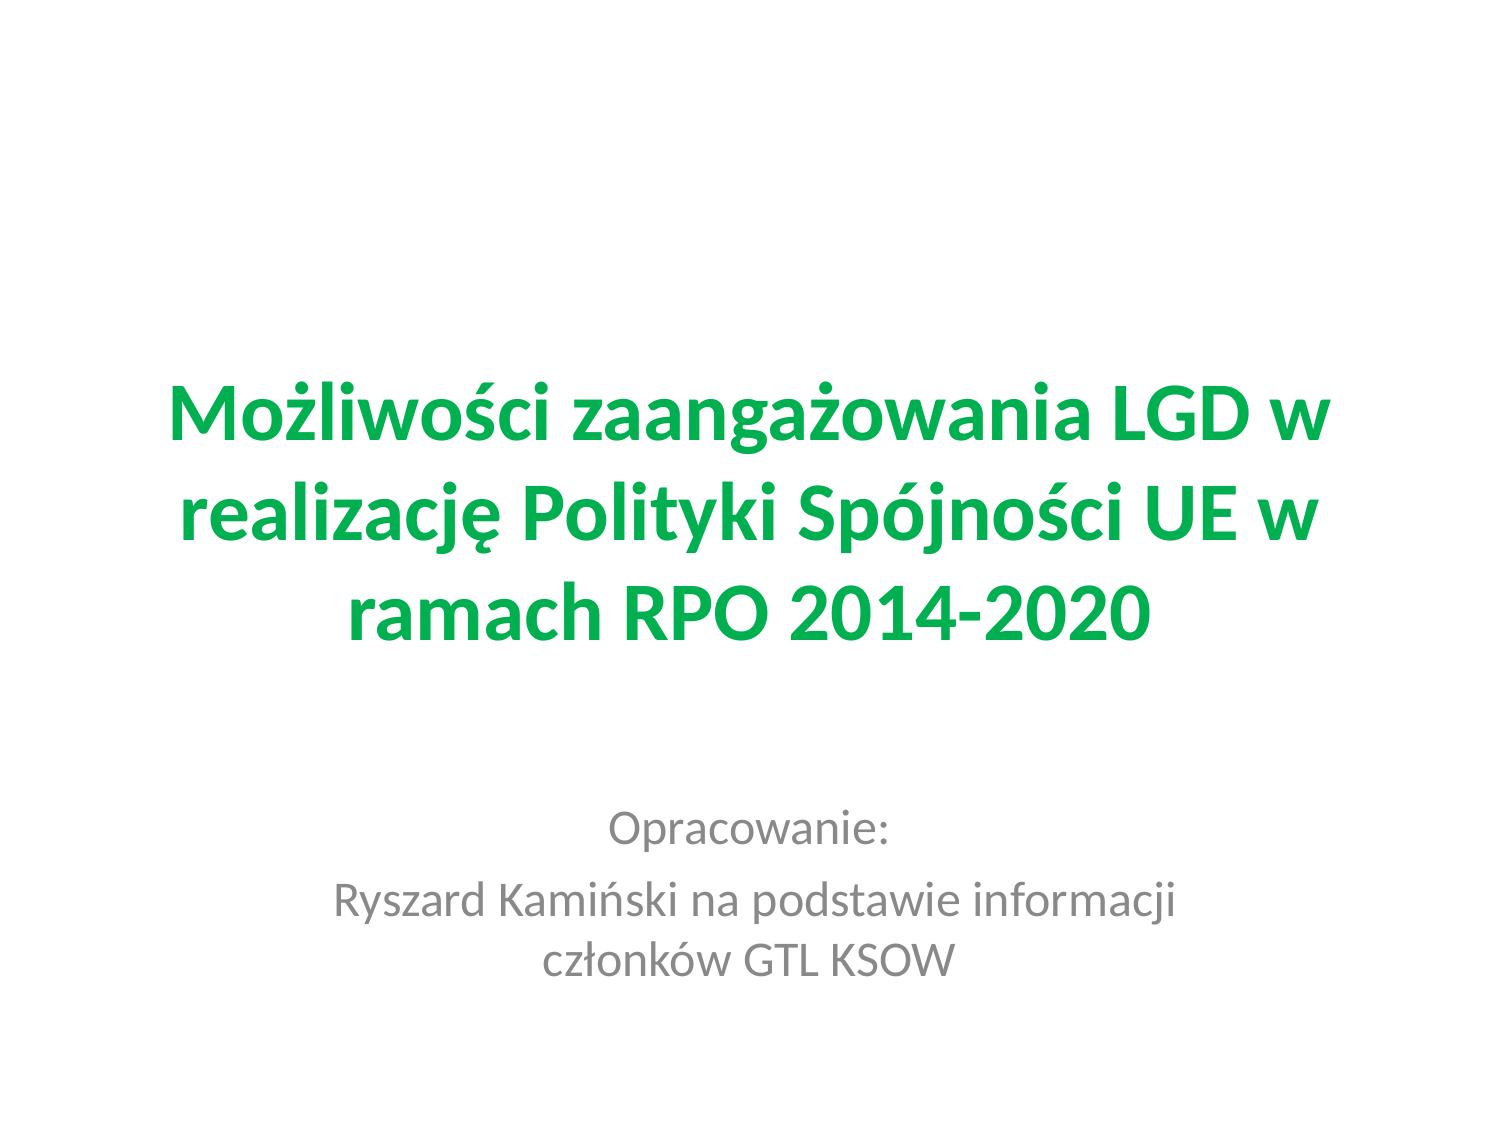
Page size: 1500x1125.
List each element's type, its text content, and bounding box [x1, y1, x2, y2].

title Możliwości zaangażowania LGD w realizację Polityki Spójności UE w ramach RPO 2014-2020 [112, 349, 1388, 591]
subtitle Opracowanie: Ryszard Kamiński na podstawie informacji członków GTL KSOW [230, 786, 1281, 1075]
